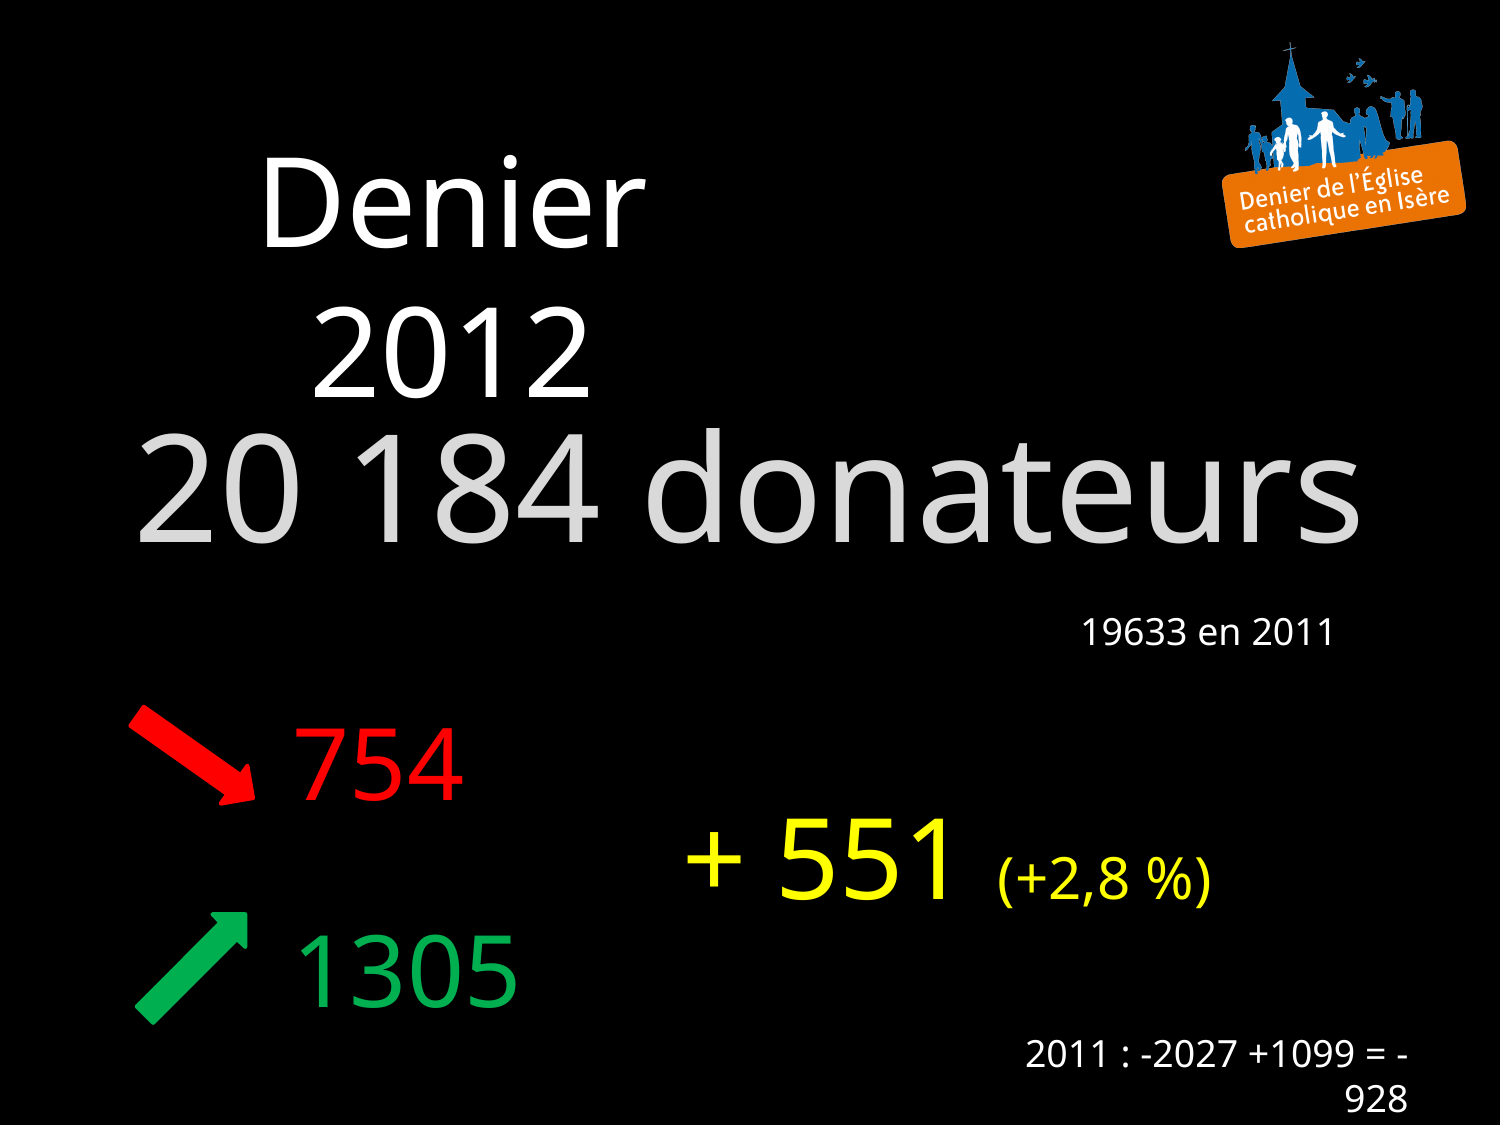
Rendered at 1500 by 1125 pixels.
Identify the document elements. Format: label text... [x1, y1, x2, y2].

text_box + 551 (+2,8 %) [667, 763, 1412, 946]
text_box Denier 2012 [101, 115, 803, 305]
text_box 19633 en 2011 [1065, 574, 1459, 686]
text_box 1305 [277, 876, 928, 1059]
picture [1222, 42, 1466, 248]
title 20 184 donateurs [5, 385, 1495, 568]
text_box [130, 706, 253, 804]
text_box [136, 914, 246, 1023]
text_box 2011 : -2027 +1099 = -928 [1009, 1022, 1459, 1079]
text_box 754 [277, 668, 928, 852]
